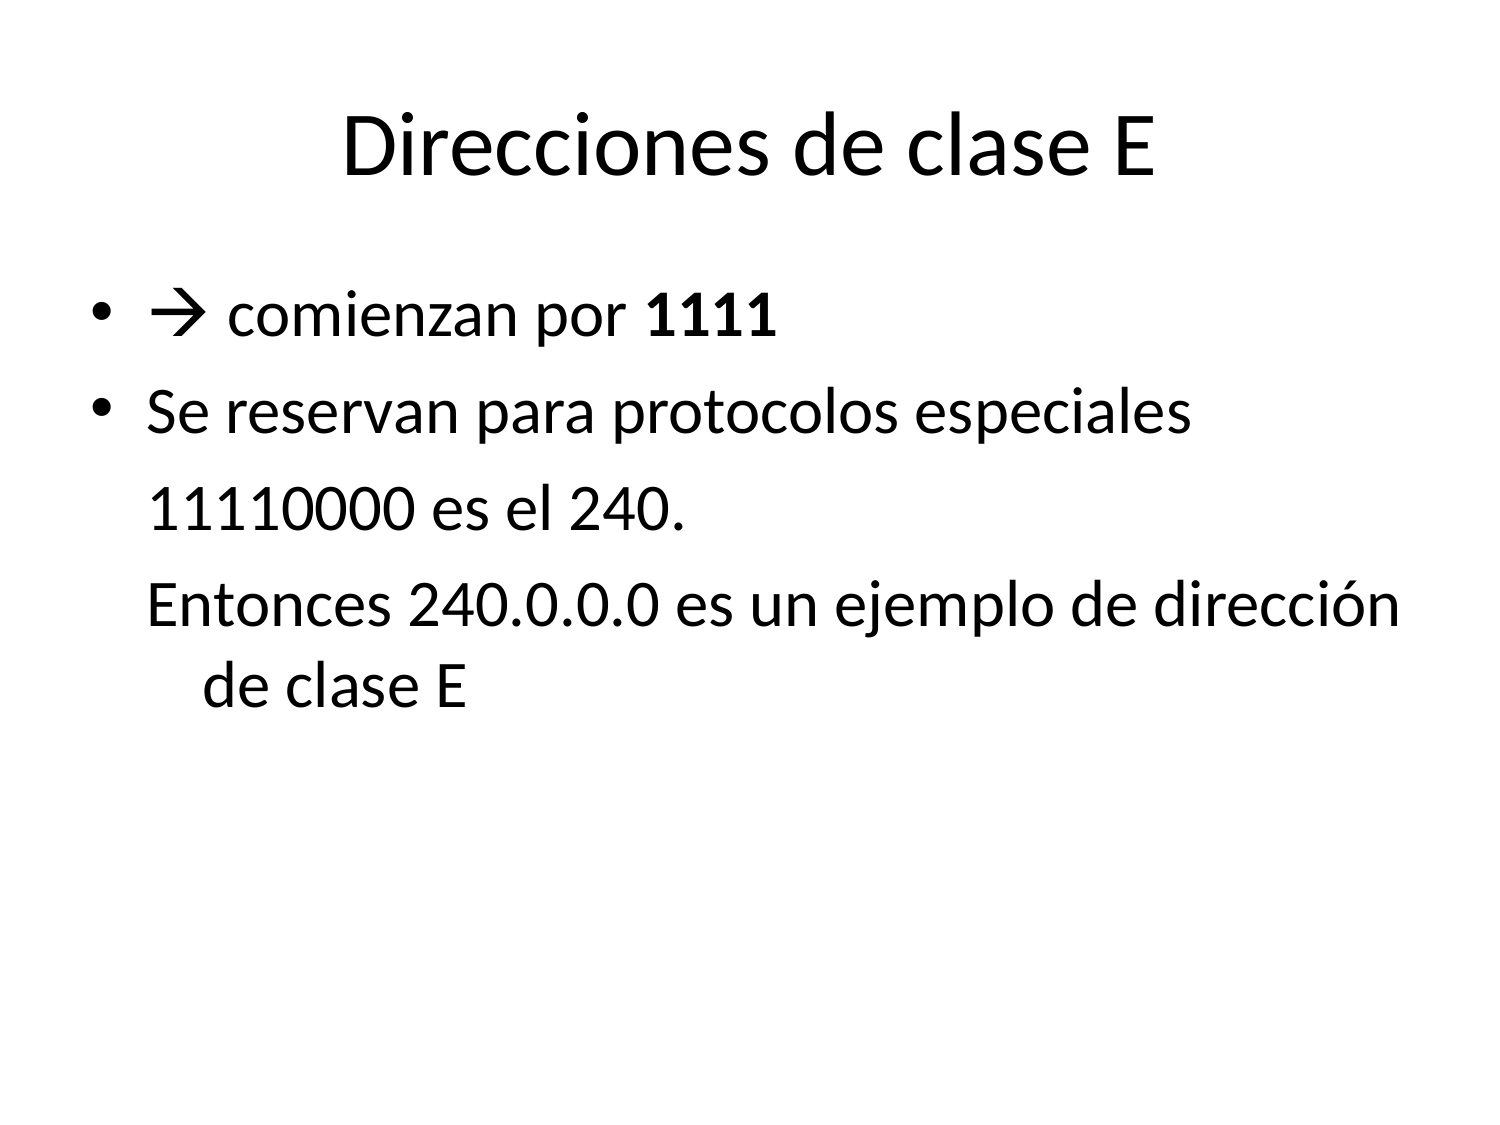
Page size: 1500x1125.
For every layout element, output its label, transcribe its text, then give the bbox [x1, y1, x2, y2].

title Direcciones de clase E [75, 45, 1426, 233]
list  comienzan por 1111 Se reservan para protocolos especiales 11110000 es el 240. Entonces 240.0.0.0 es un ejemplo de dirección de clase E [75, 262, 1426, 1005]
